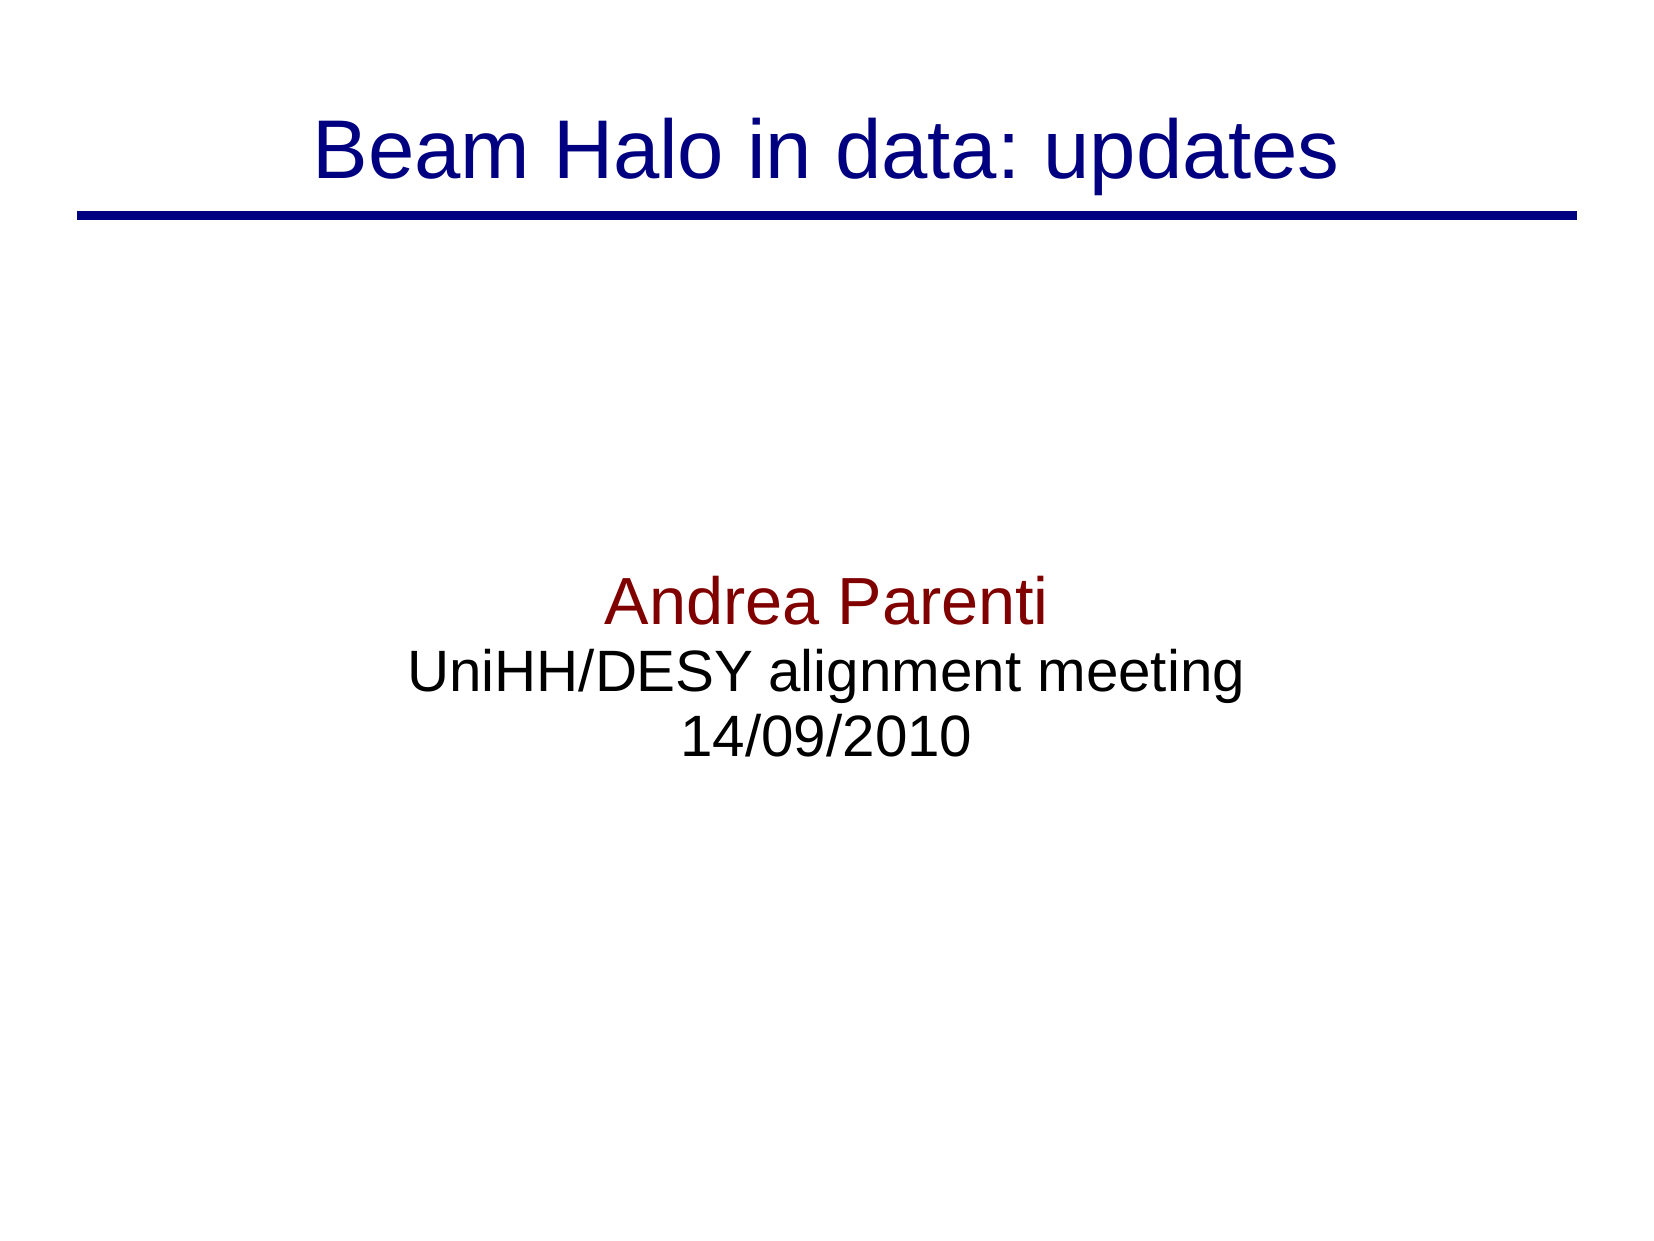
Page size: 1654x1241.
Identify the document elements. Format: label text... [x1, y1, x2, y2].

subtitle Andrea Parenti UniHH/DESY alignment meeting 14/09/2010 [82, 225, 1571, 1109]
title Beam Halo in data: updates [82, 75, 1571, 225]
